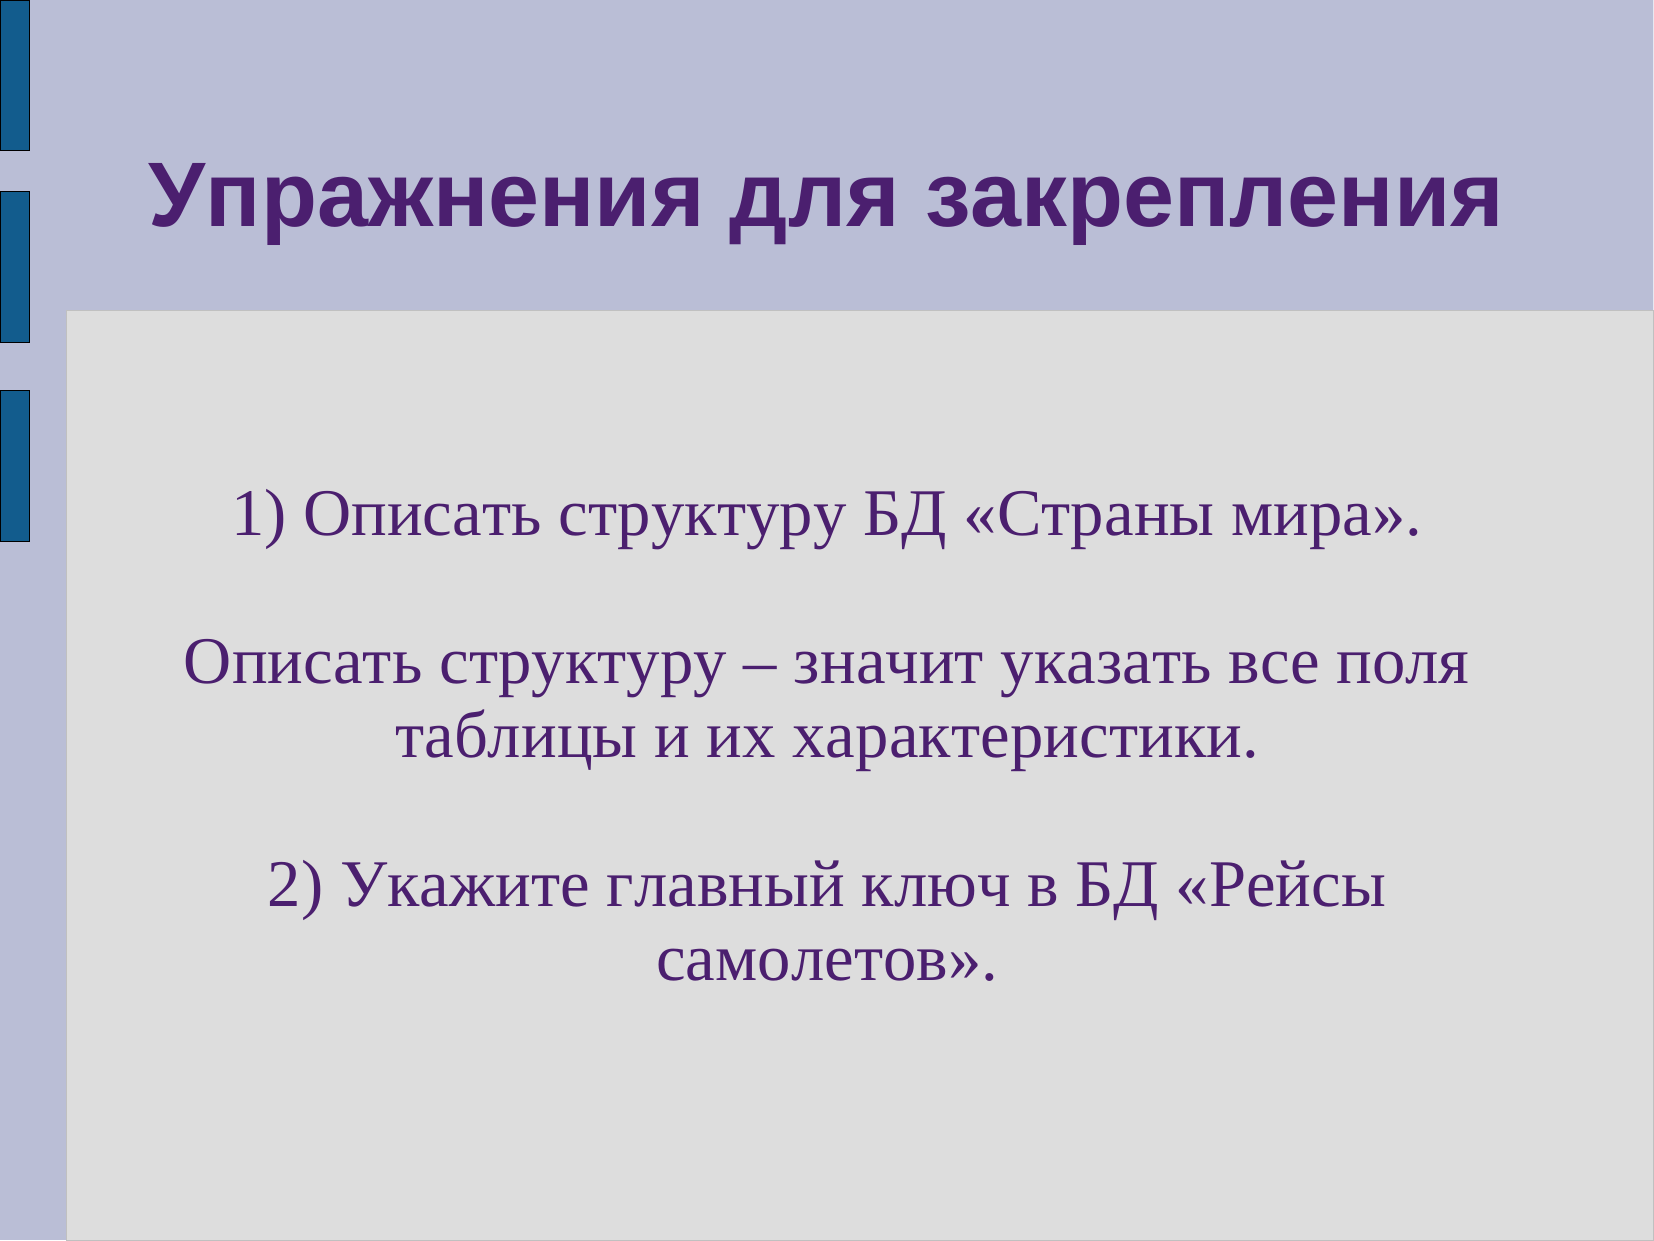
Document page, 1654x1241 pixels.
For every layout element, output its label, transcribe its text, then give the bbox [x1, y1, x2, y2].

title Упражнения для закрепления [121, 87, 1534, 302]
subtitle 1) Описать структуру БД «Страны мира». Описать структуру – значит указать все поля таблицы и их характеристики. 2) Укажите главный ключ в БД «Рейсы самолетов». [121, 307, 1534, 1164]
